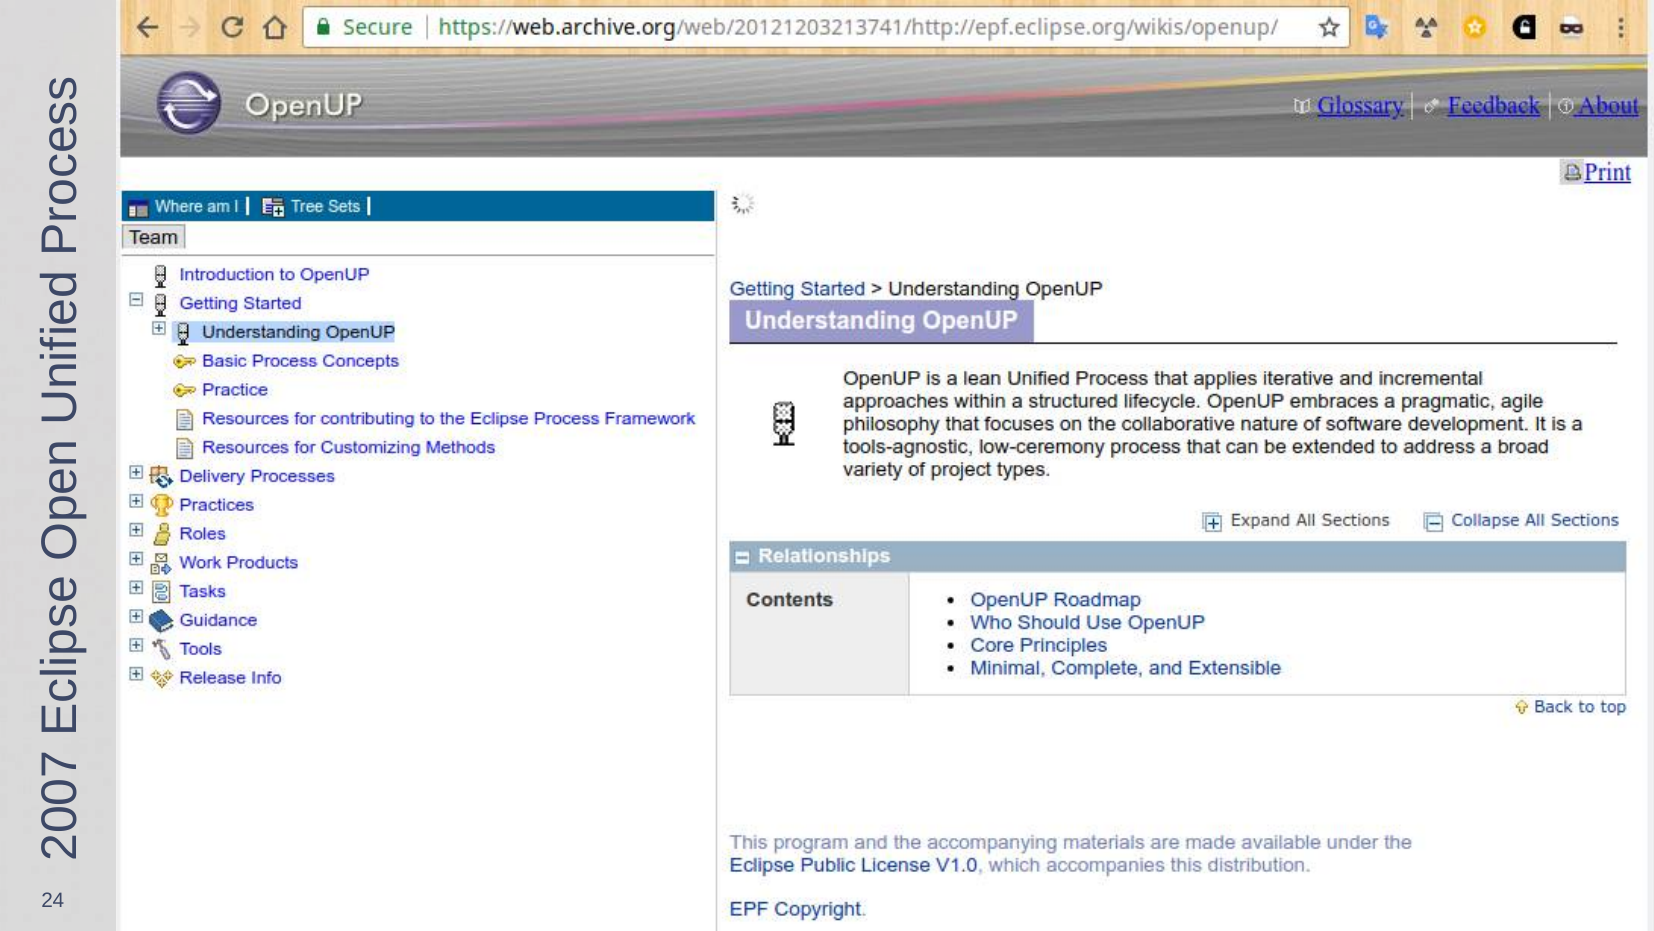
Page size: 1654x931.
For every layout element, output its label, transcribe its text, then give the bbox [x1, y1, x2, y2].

text_box 1967 Pattern Manual [0, 0, 116, 931]
title 2007 Eclipse Open Unified Process [35, 52, 116, 862]
picture [116, 0, 1654, 931]
